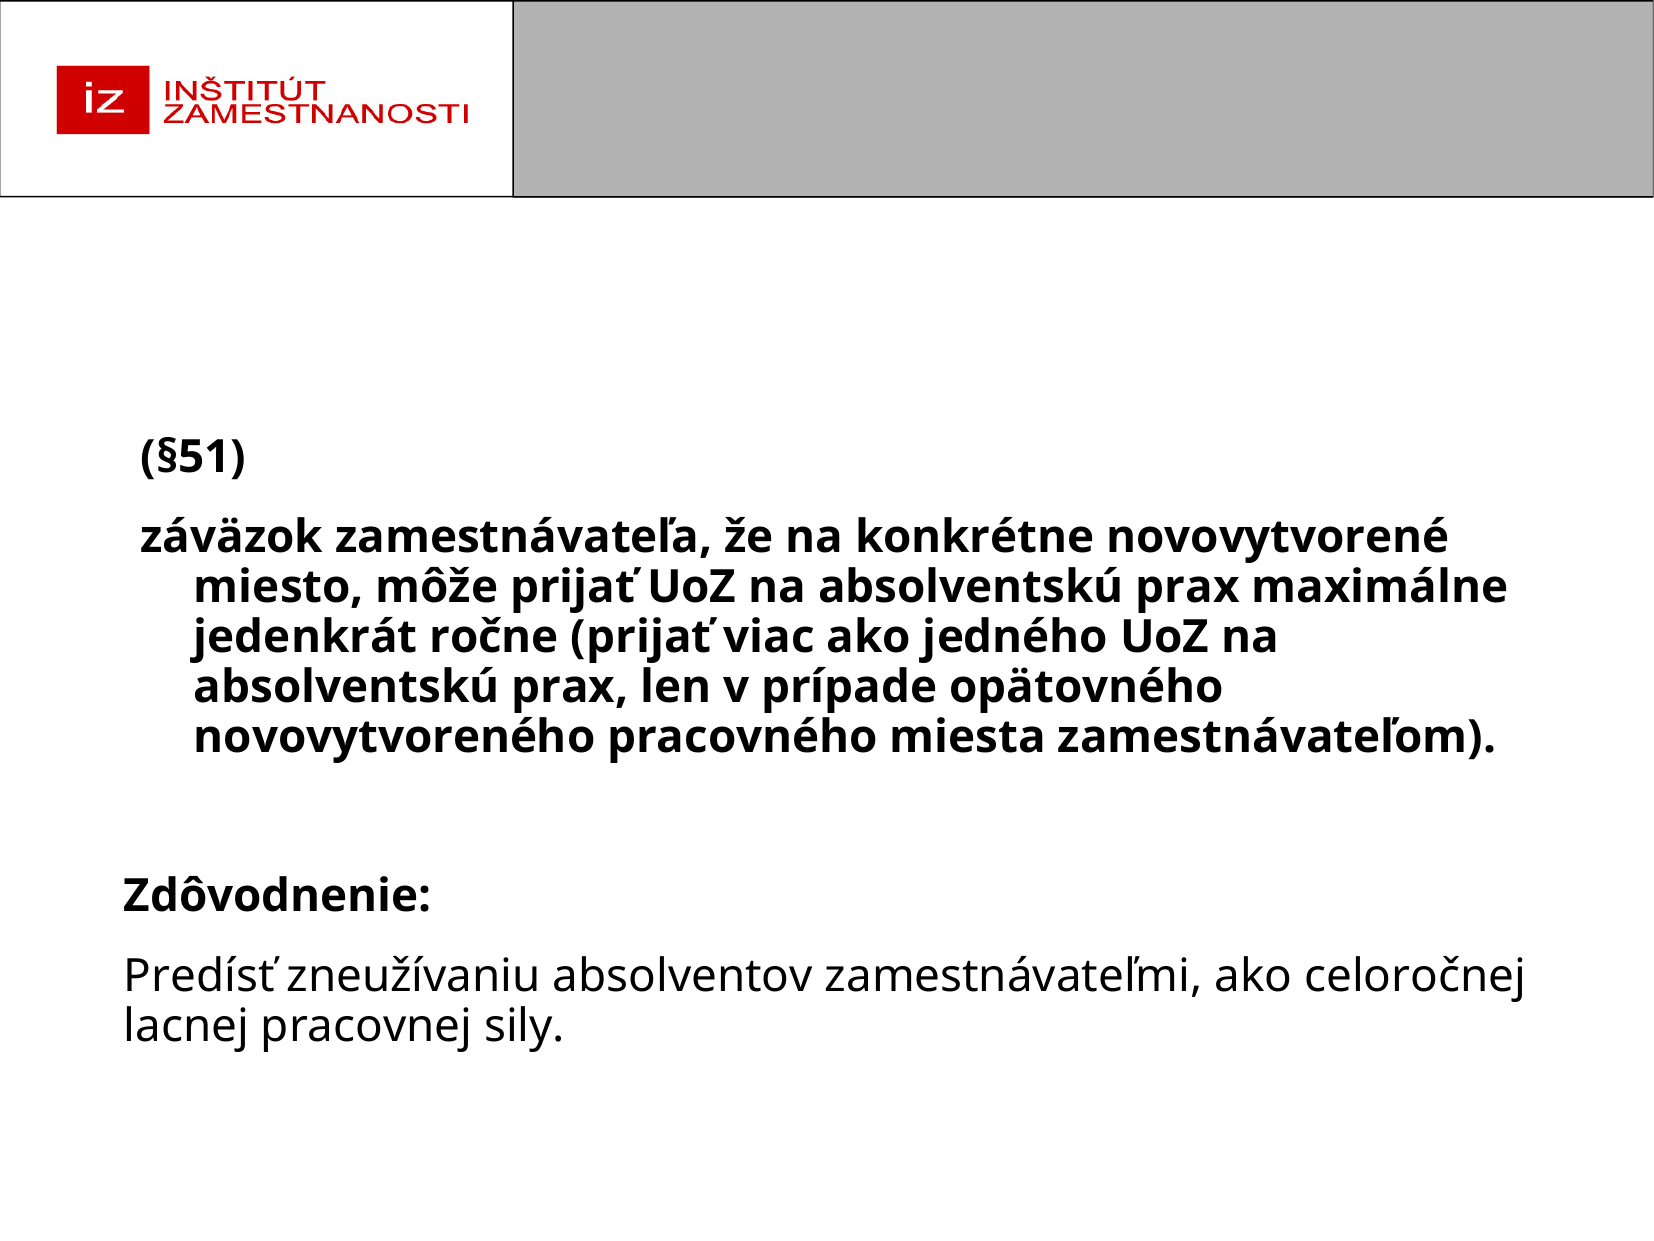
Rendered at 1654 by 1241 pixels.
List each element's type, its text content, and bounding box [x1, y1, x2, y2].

list (§51) záväzok zamestnávateľa, že na konkrétne novovytvorené miesto, môže prijať UoZ na absolventskú prax maximálne jedenkrát ročne (prijať viac ako jedného UoZ na absolventskú prax, len v prípade opätovného novovytvoreného pracovného miesta zamestnávateľom). Zdôvodnenie: Predísť zneužívaniu absolventov zamestnávateľmi, ako celoročnej lacnej pracovnej sily. [123, 340, 1536, 1123]
picture [5, 6, 513, 190]
text_box [0, 0, 1654, 197]
